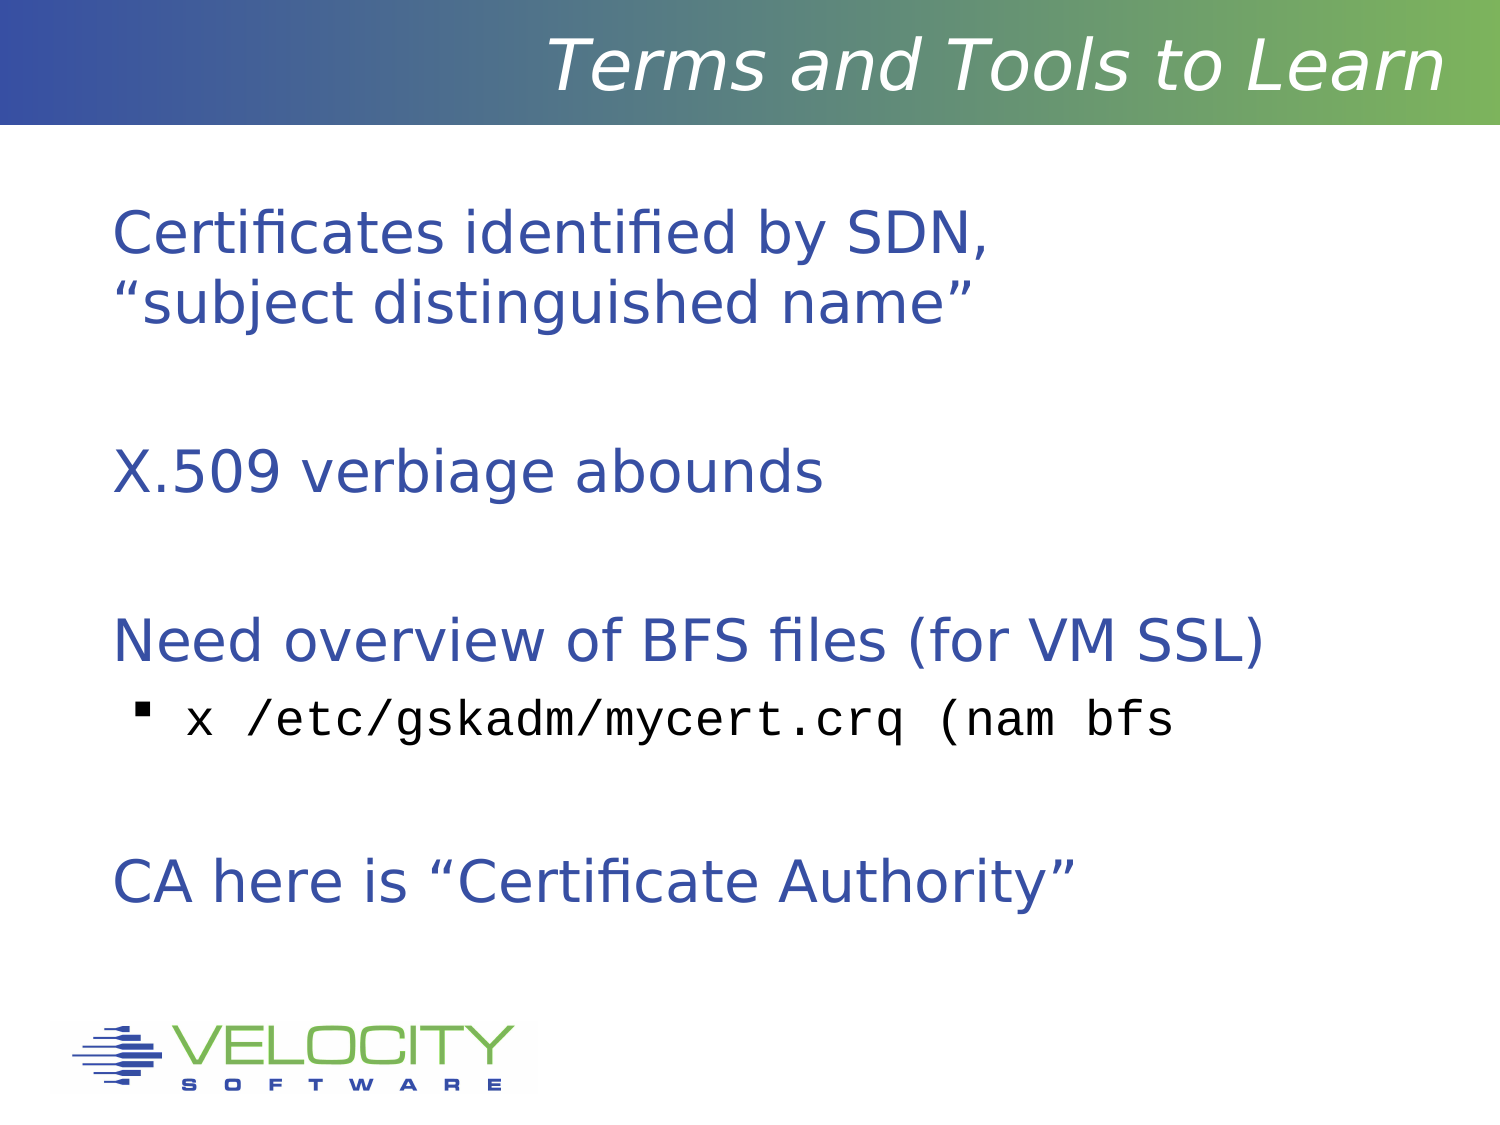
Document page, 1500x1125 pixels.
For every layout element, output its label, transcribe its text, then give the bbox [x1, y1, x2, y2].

list Certificates identified by SDN, “subject distinguished name” X.509 verbiage abounds Need overview of BFS files (for VM SSL) x /etc/gskadm/mycert.crq (nam bfs CA here is “Certificate Authority” [70, 187, 1438, 1007]
title Terms and Tools to Learn [62, 12, 1463, 113]
picture [50, 1021, 538, 1094]
